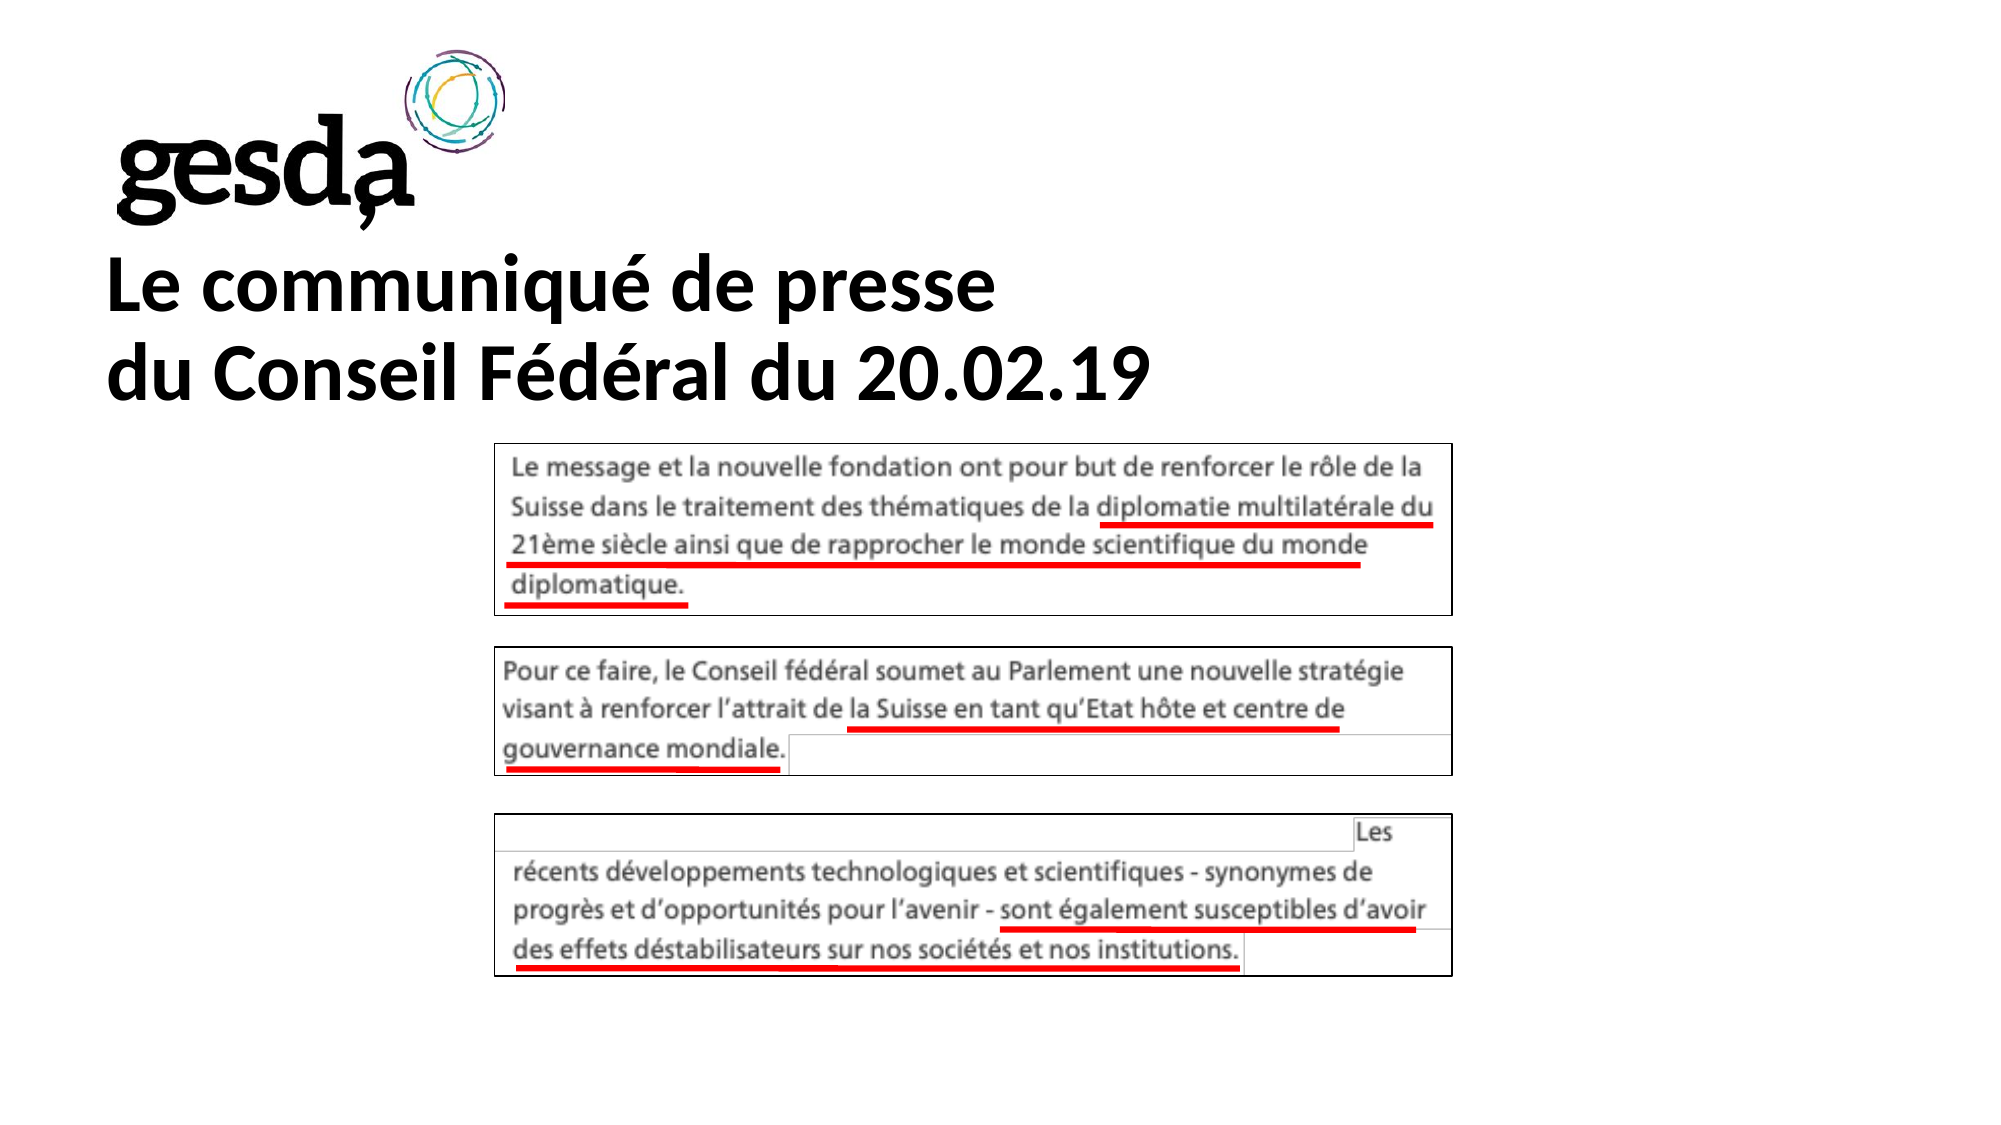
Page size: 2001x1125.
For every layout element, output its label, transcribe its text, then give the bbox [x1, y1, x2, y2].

picture [495, 647, 1452, 775]
text_box , Le communiqué de presse du Conseil Fédéral du 20.02.19 [91, 112, 1856, 427]
picture [495, 814, 1452, 976]
picture [117, 36, 505, 112]
picture [495, 444, 1452, 615]
